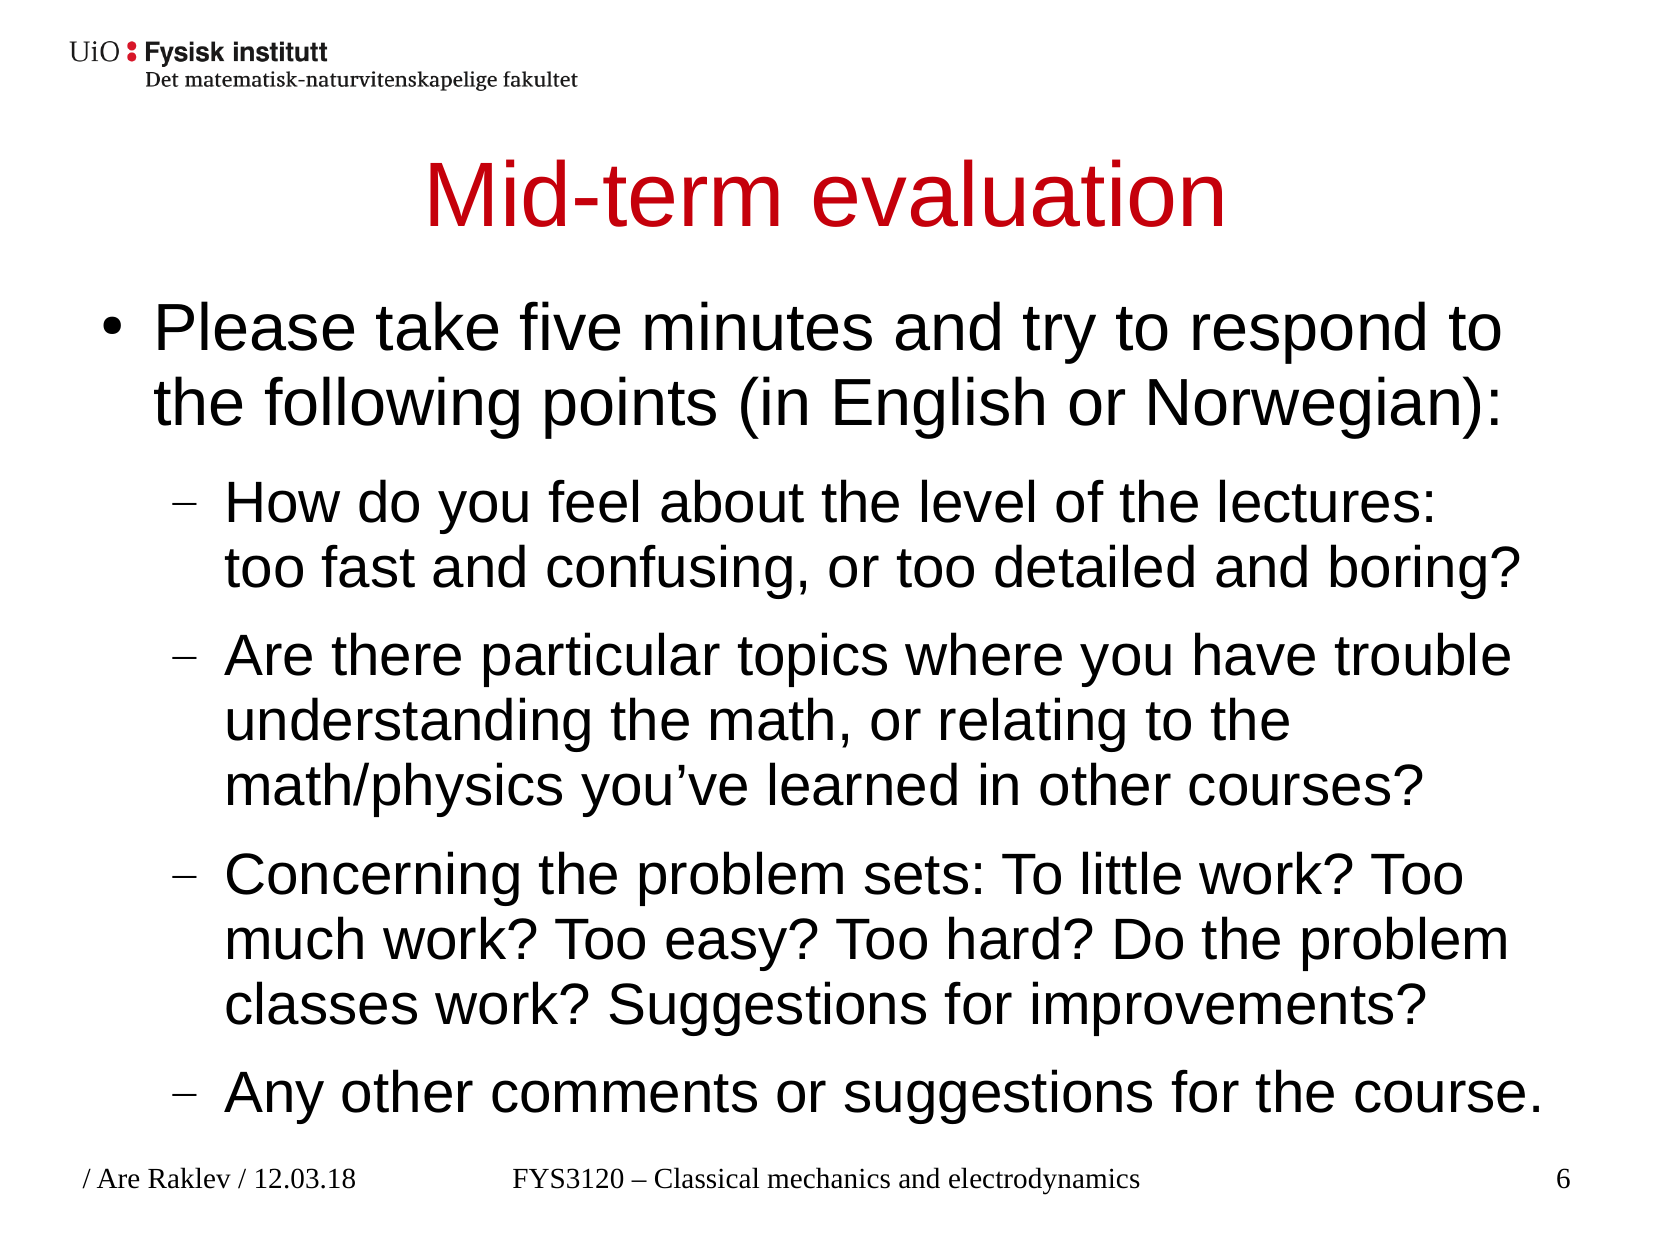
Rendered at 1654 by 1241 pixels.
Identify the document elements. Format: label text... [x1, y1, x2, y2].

title Mid-term evaluation [82, 90, 1571, 290]
list Please take five minutes and try to respond to the following points (in English or Norwegian): How do you feel about the level of the lectures: too fast and confusing, or too detailed and boring? Are there particular topics where you have trouble understanding the math, or relating to the math/physics you’ve learned in other courses? Concerning the problem sets: To little work? Too much work? Too easy? Too hard? Do the problem classes work? Suggestions for improvements? Any other comments or suggestions for the course. [82, 290, 1571, 1149]
picture [68, 37, 581, 93]
